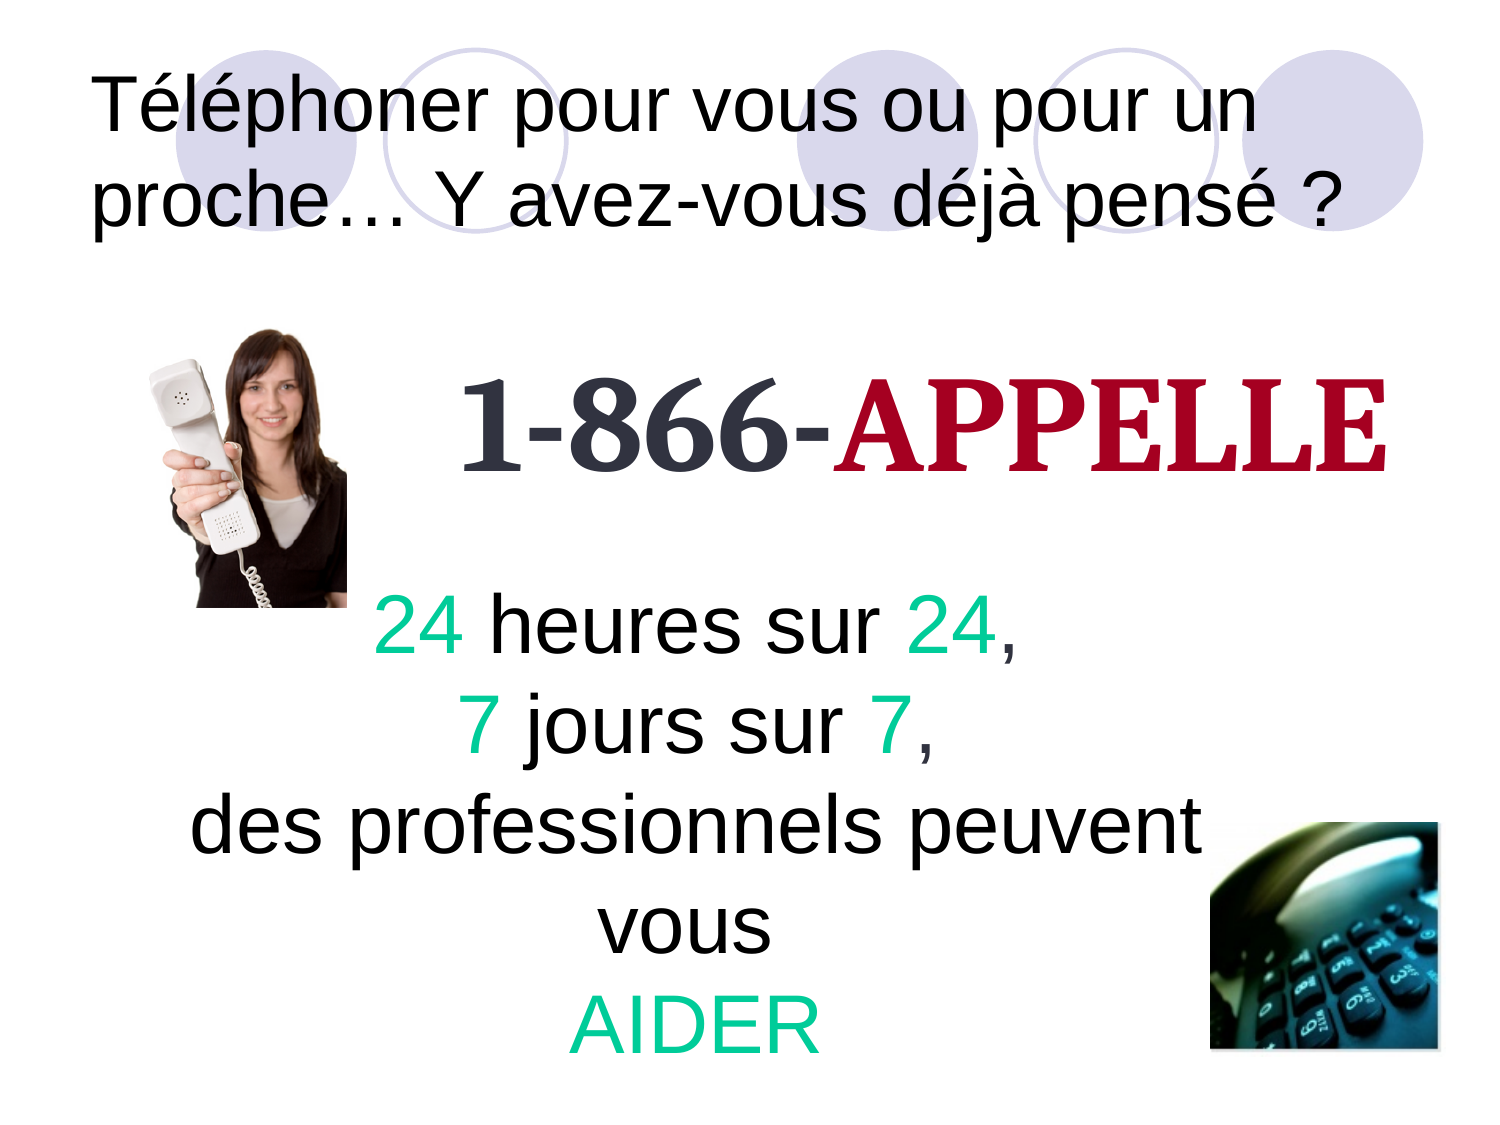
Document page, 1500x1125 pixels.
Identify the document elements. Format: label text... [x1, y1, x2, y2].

picture [135, 290, 347, 608]
list 1-866-APPELLE [360, 326, 1436, 563]
title Téléphoner pour vous ou pour un proche… Y avez-vous déjà pensé ? [75, 45, 1426, 233]
text_box 24 heures sur 24, 7 jours sur 7, des professionnels peuvent vous AIDER [159, 562, 1235, 1078]
picture [1235, 822, 1446, 1057]
